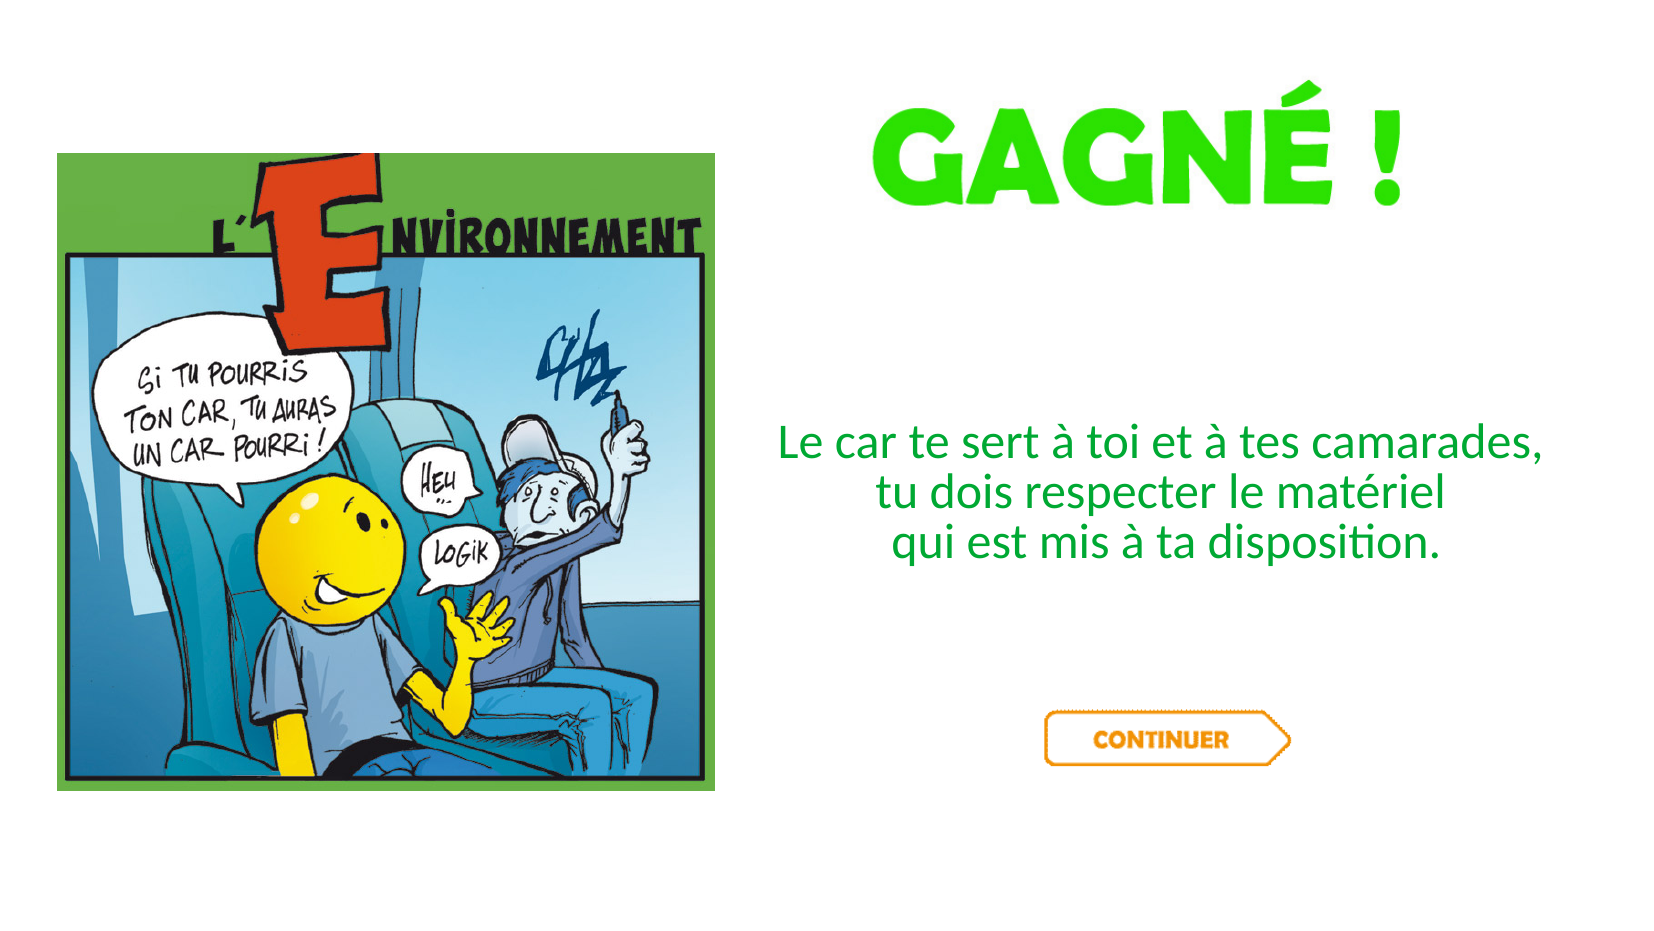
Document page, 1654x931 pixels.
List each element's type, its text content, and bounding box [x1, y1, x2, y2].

picture [57, 153, 715, 791]
picture [1043, 708, 1294, 769]
picture [834, 59, 1447, 237]
text_box Le car te sert à toi et à tes camarades, tu dois respecter le matériel qui est mis à ta disposition. [715, 413, 1619, 650]
